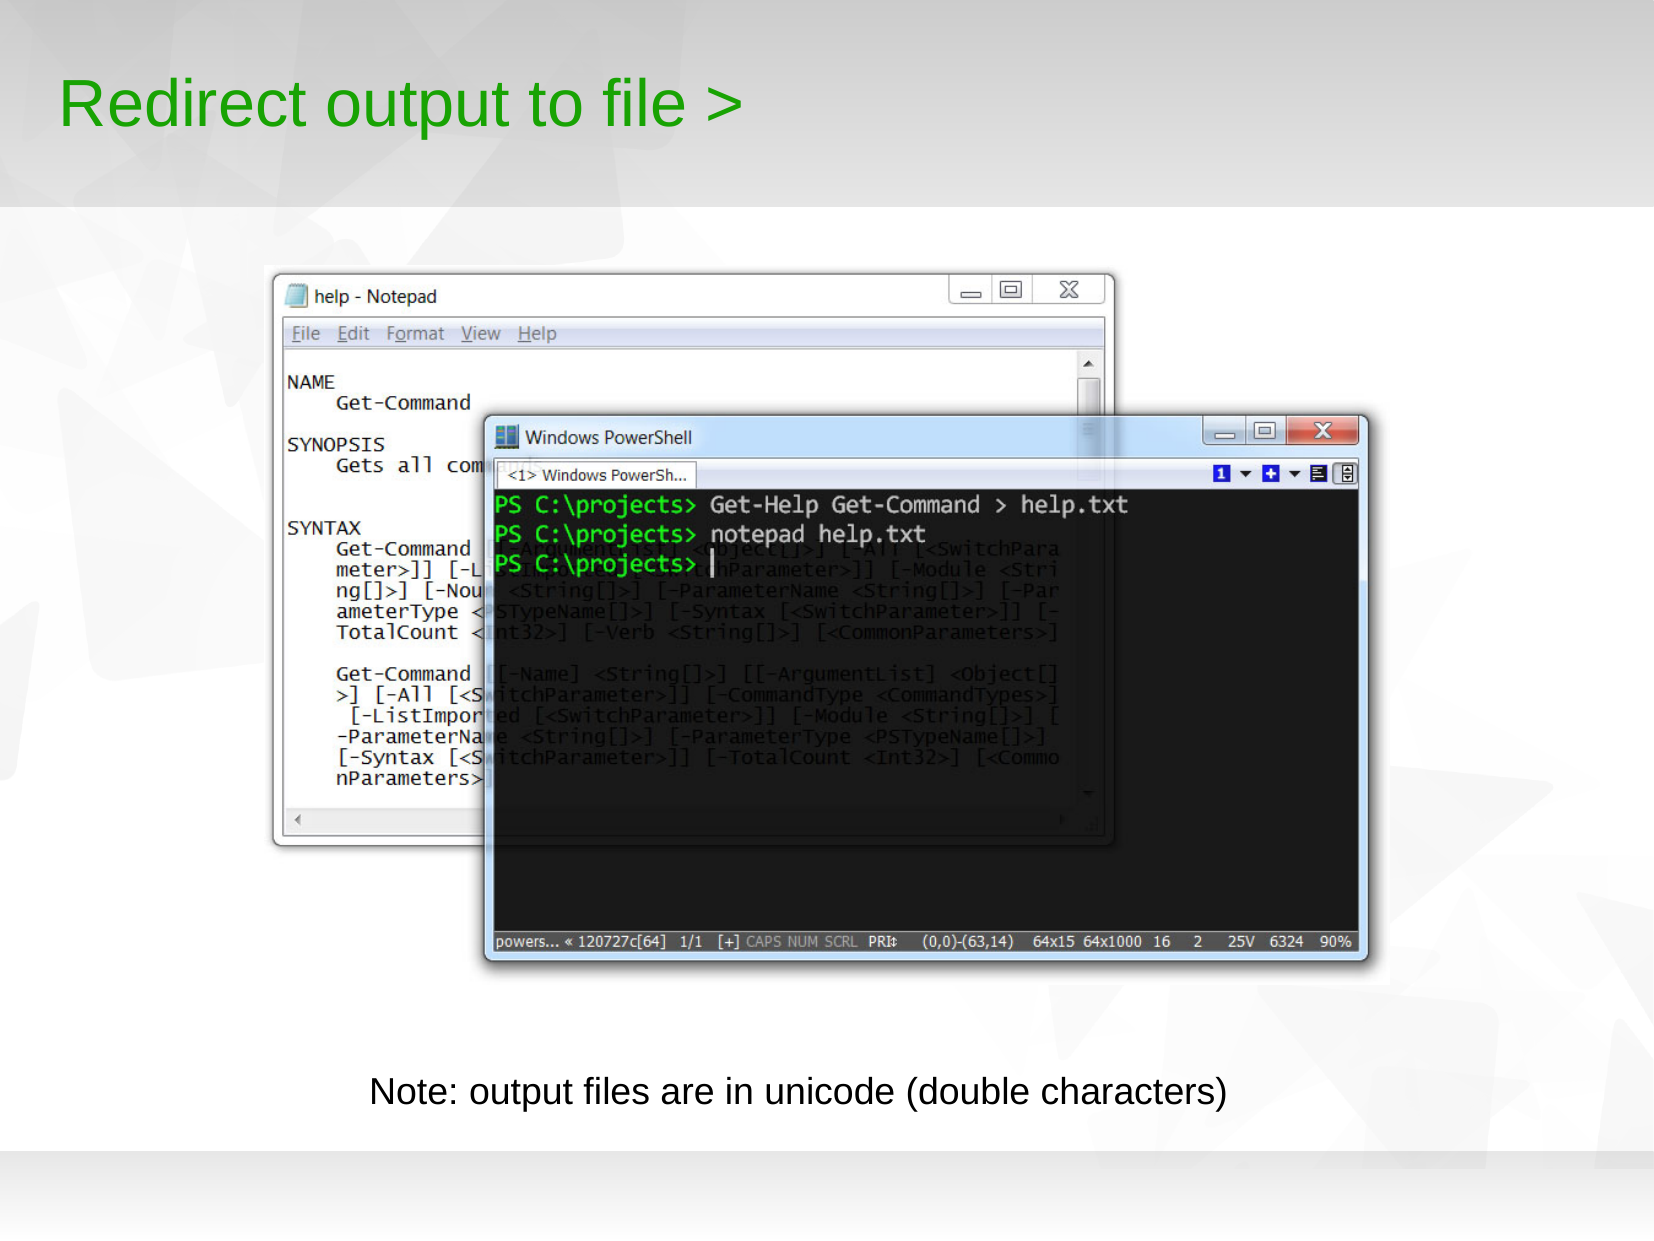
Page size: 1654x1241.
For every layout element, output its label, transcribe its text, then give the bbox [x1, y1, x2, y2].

title Redirect output to file > [59, 29, 1595, 178]
text_box Note: output files are in unicode (double characters) [354, 1062, 1270, 1120]
picture [0, 0, 1654, 1169]
